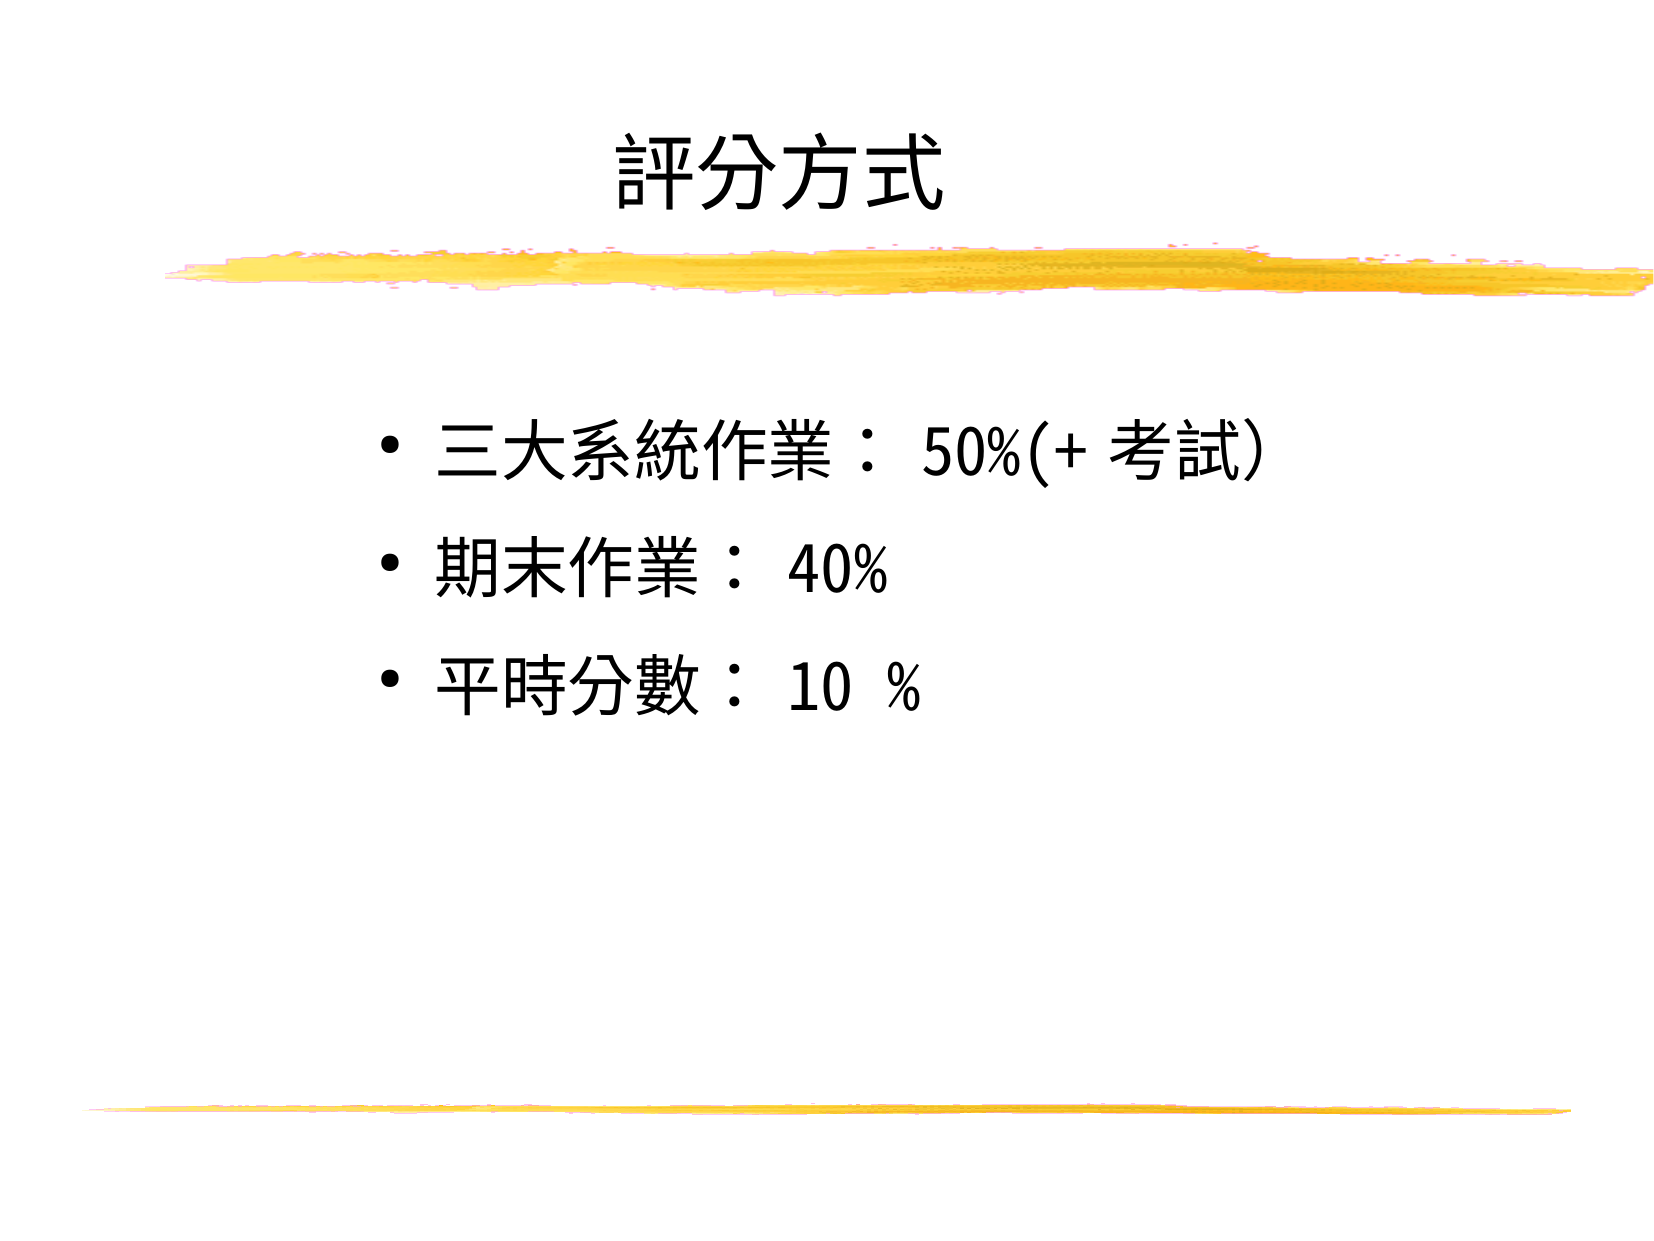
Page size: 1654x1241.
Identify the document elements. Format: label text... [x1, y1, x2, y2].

picture [165, 237, 1654, 308]
title 評分方式 [76, 12, 1482, 235]
picture [82, 1102, 1571, 1117]
list 三大系統作業：50%(+考試） 期末作業：40% 平時分數：10 % [363, 384, 1362, 1032]
